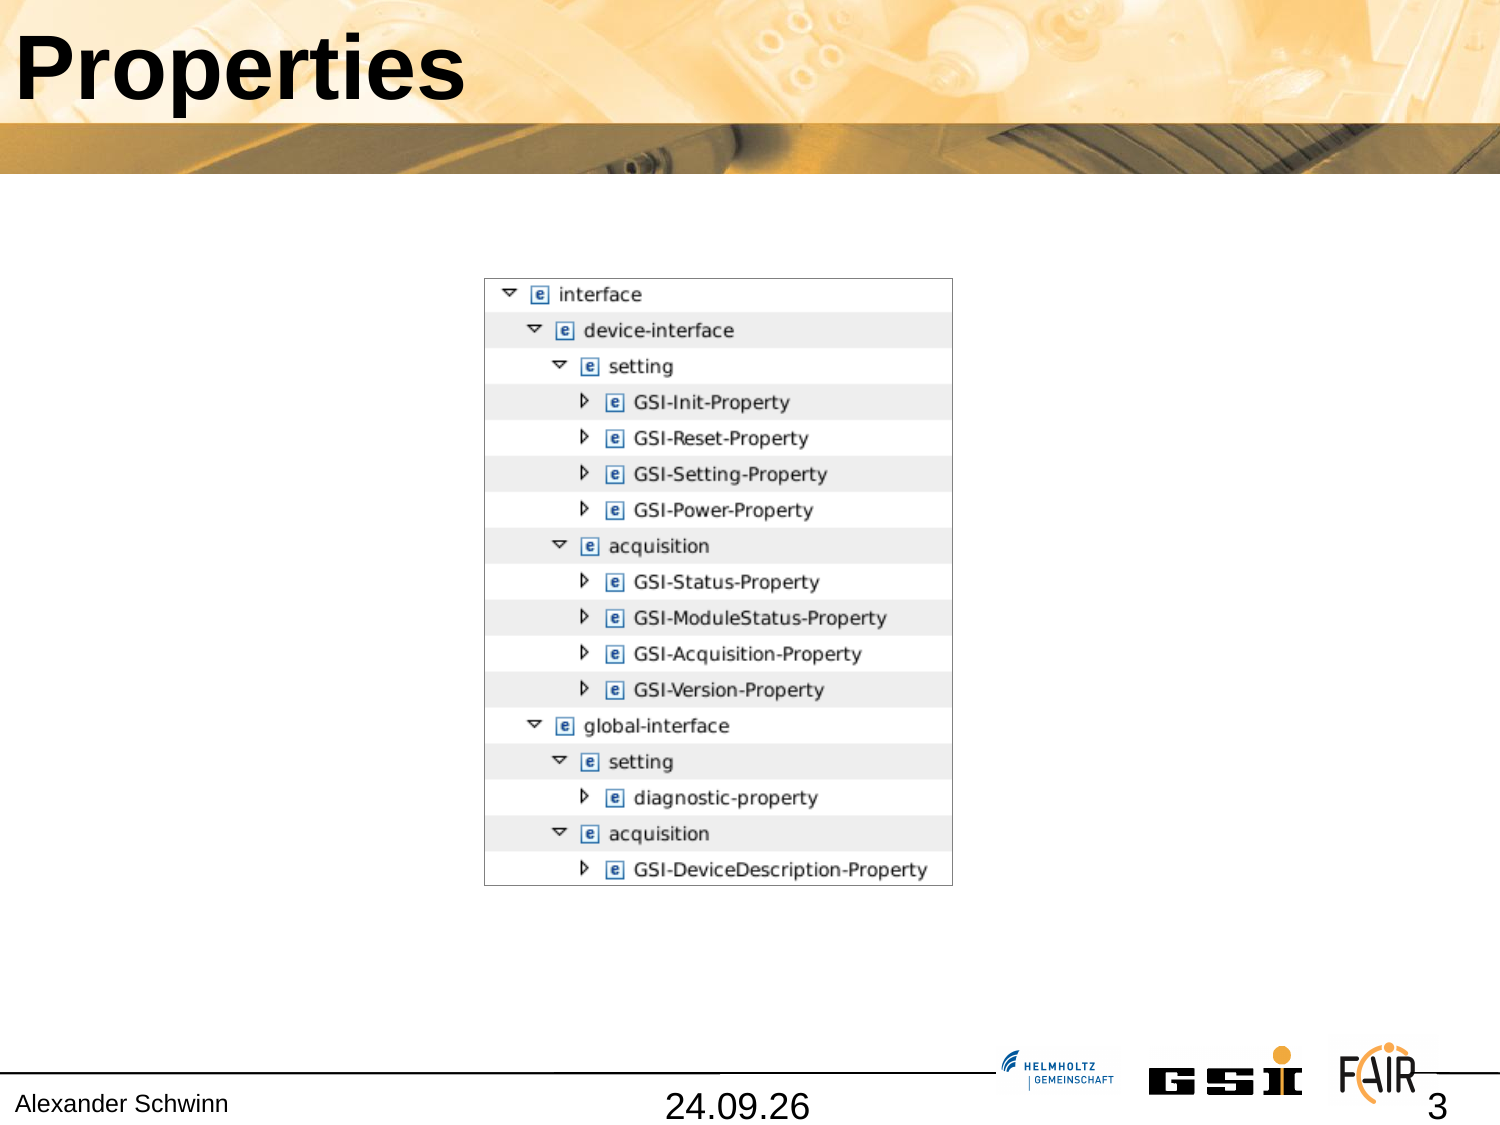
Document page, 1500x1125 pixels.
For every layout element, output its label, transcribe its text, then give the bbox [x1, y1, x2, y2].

picture [1328, 1034, 1439, 1106]
picture [1149, 1046, 1302, 1095]
picture [996, 1046, 1121, 1095]
title Properties [0, 0, 1500, 126]
picture [484, 278, 953, 886]
picture [0, 126, 1500, 175]
